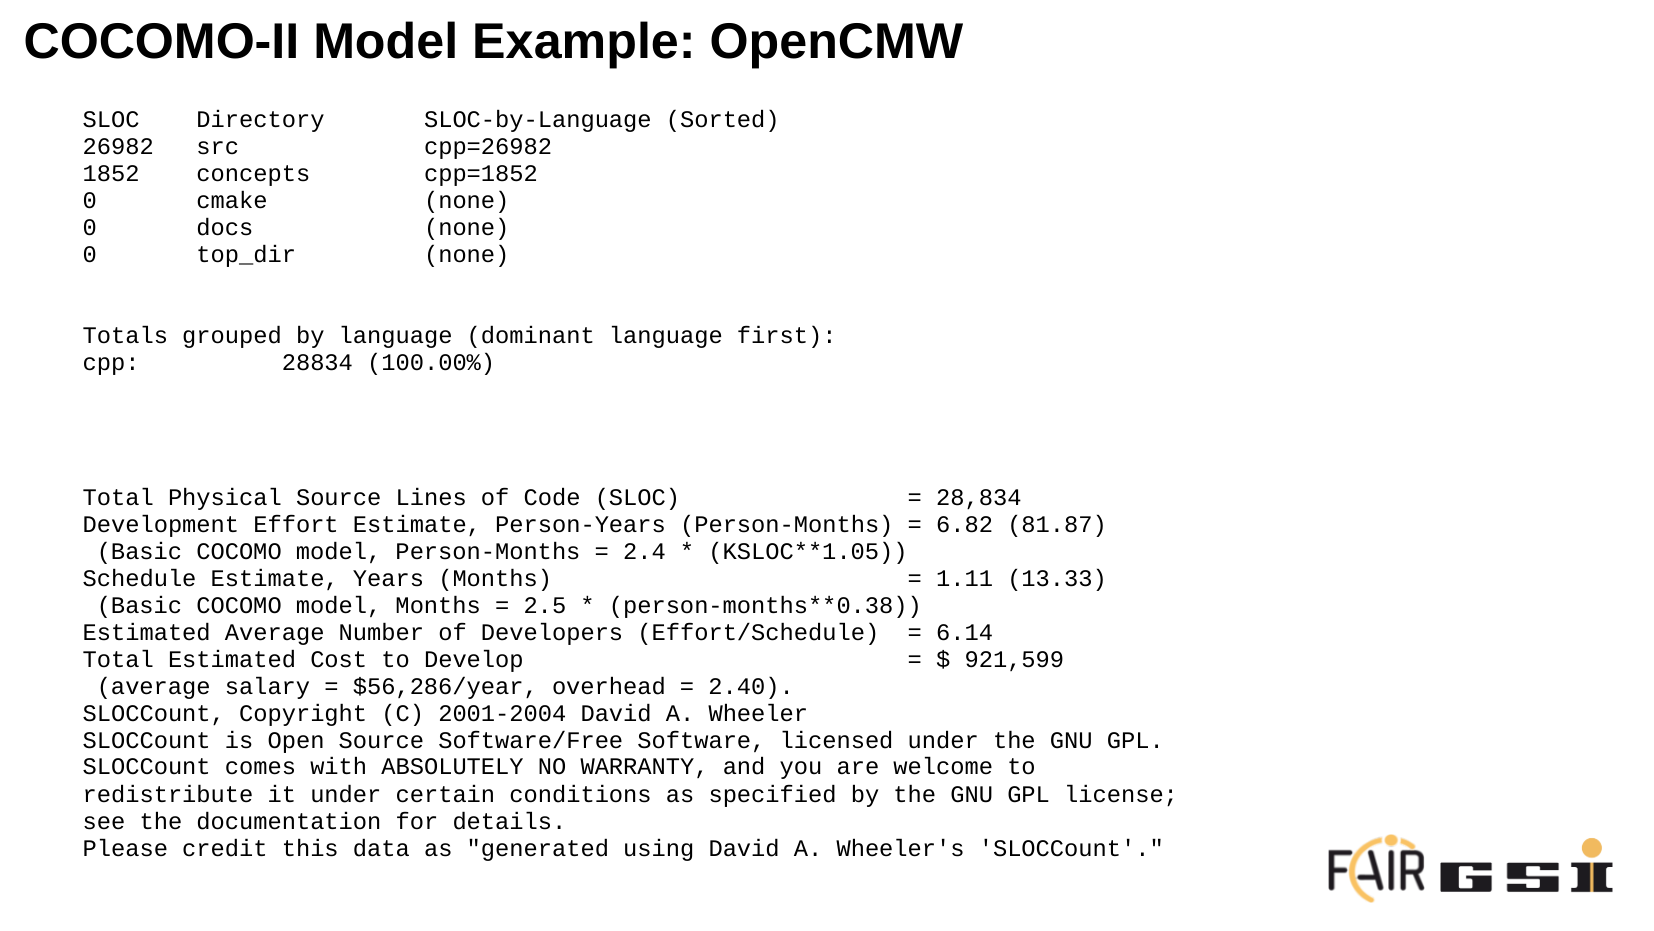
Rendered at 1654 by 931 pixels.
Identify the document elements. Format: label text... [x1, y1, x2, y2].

picture [1328, 870, 1425, 904]
picture [1439, 836, 1615, 895]
title COCOMO-II Model Example: OpenCMW [23, 5, 1638, 77]
list SLOC Directory SLOC-by-Language (Sorted) 26982 src cpp=26982 1852 concepts cpp=1852 0 cmake (none) 0 docs (none) 0 top_dir (none) Totals grouped by language (dominant language first): cpp: 28834 (100.00%) Total Physical Source Lines of Code (SLOC) = 28,834 Development Effort Estimate, Person-Years (Person-Months) = 6.82 (81.87) (Basic COCOMO model, Person-Months = 2.4 * (KSLOC**1.05)) Schedule Estimate, Years (Months) = 1.11 (13.33) (Basic COCOMO model, Months = 2.5 * (person-months**0.38)) Estimated Average Number of Developers (Effort/Schedule) = 6.14 Total Estimated Cost to Develop = $ 921,599 (average salary = $56,286/year, overhead = 2.40). SLOCCount, Copyright (C) 2001-2004 David A. Wheeler SLOCCount is Open Source Software/Free Software, licensed under the GNU GPL. SLOCCount comes with ABSOLUTELY NO WARRANTY, and you are welcome to redistribute it under certain conditions as specified by the GNU GPL license; see the documentation for details. Please credit this data as "generated using David A. Wheeler's 'SLOCCount'." [82, 107, 1571, 870]
